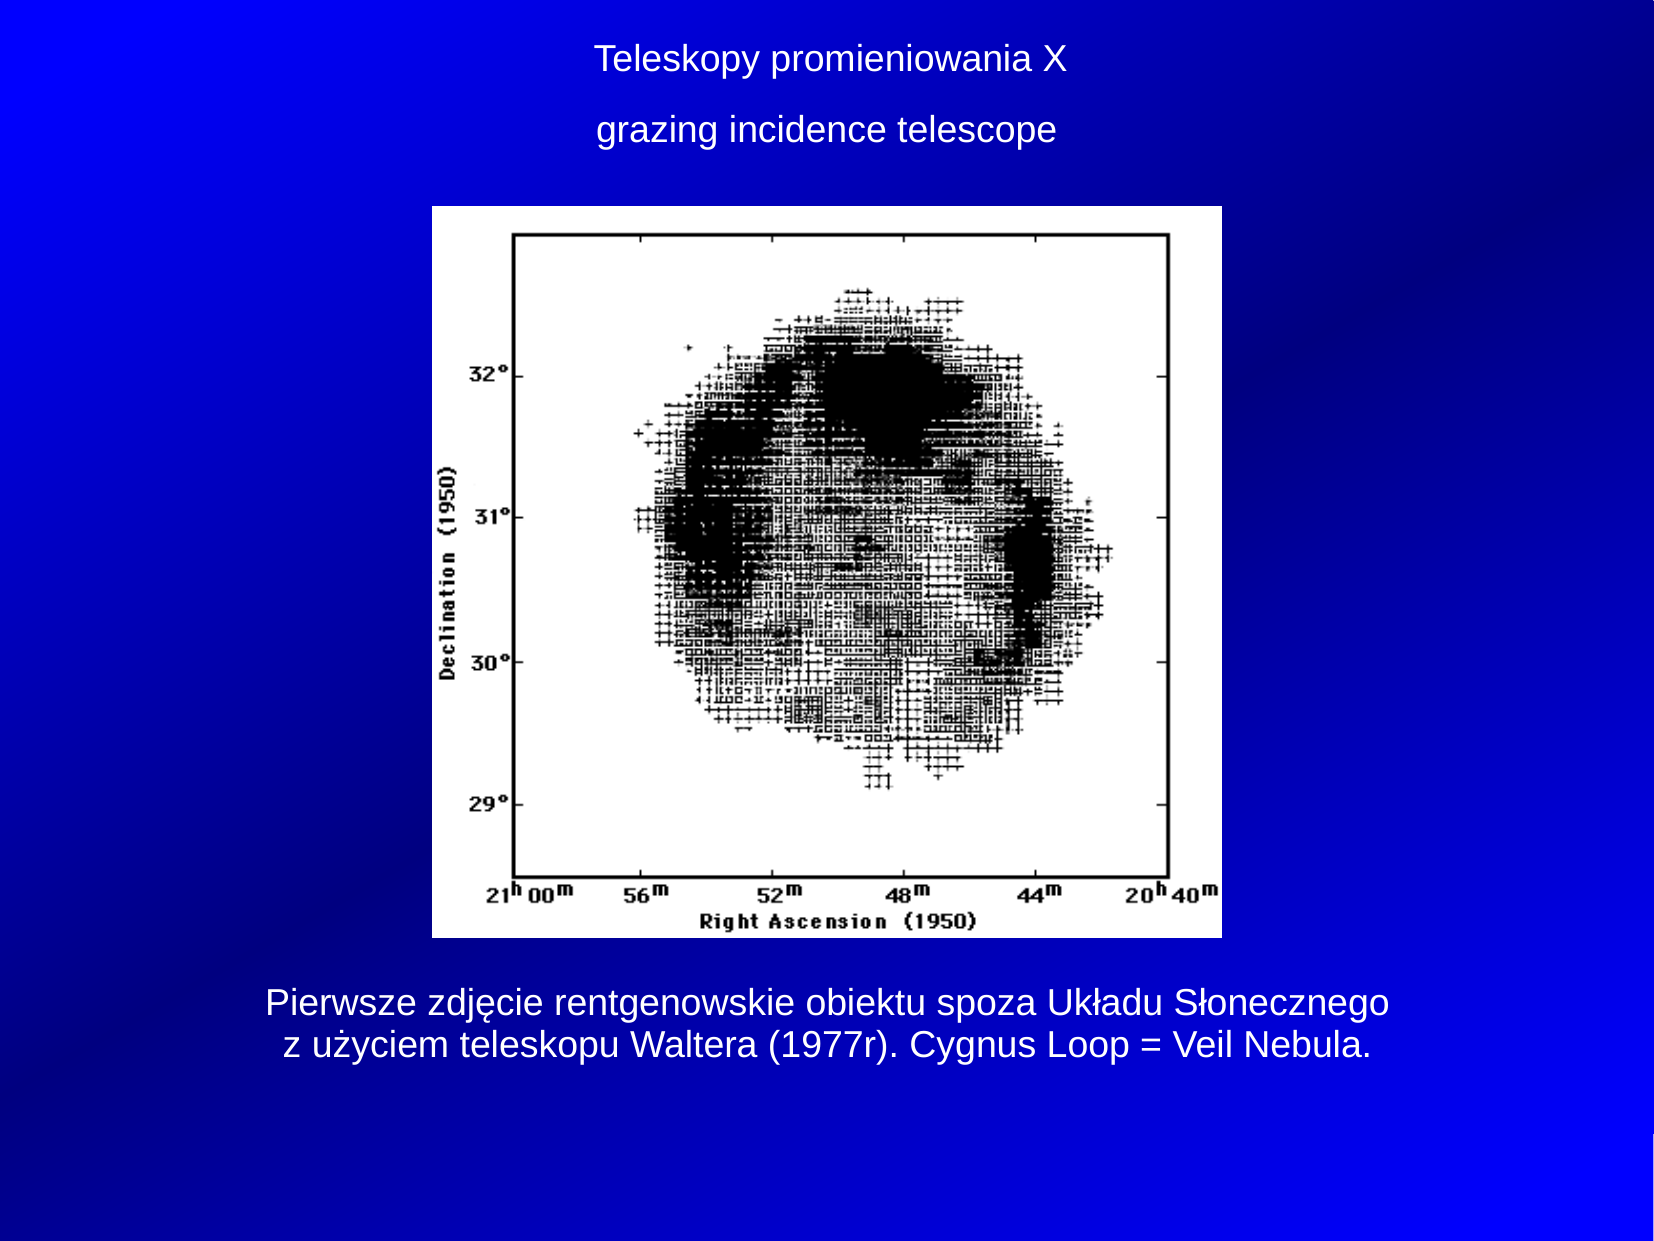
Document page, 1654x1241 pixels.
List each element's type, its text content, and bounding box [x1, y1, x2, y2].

text_box Teleskopy promieniowania X [579, 29, 1083, 87]
text_box Pierwsze zdjęcie rentgenowskie obiektu spoza Układu Słonecznego z użyciem teleskopu Waltera (1977r). Cygnus Loop = Veil Nebula. [250, 974, 1405, 1074]
picture [432, 206, 1222, 938]
text_box grazing incidence telescope [581, 101, 1073, 158]
